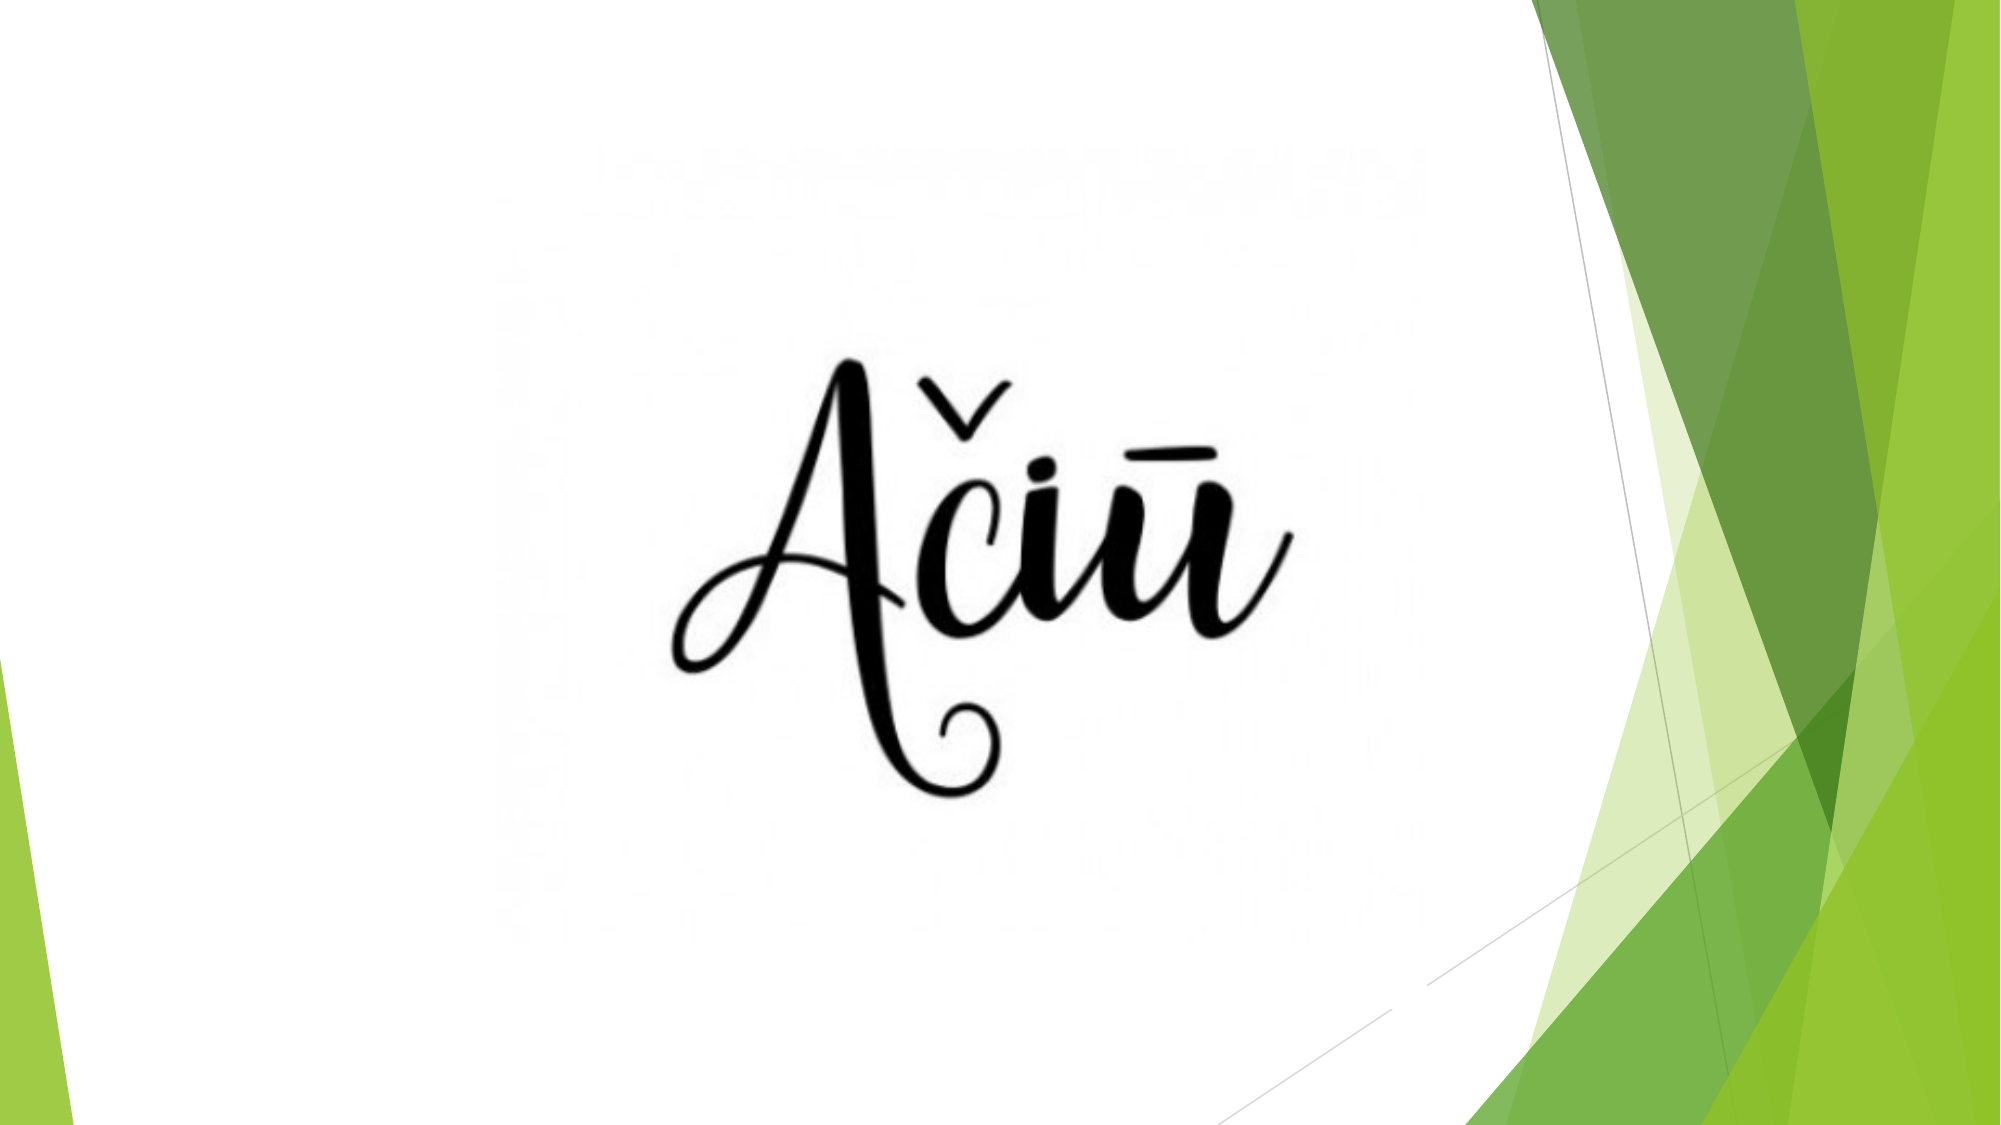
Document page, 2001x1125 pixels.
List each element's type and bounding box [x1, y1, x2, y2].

picture [495, 78, 1427, 1009]
